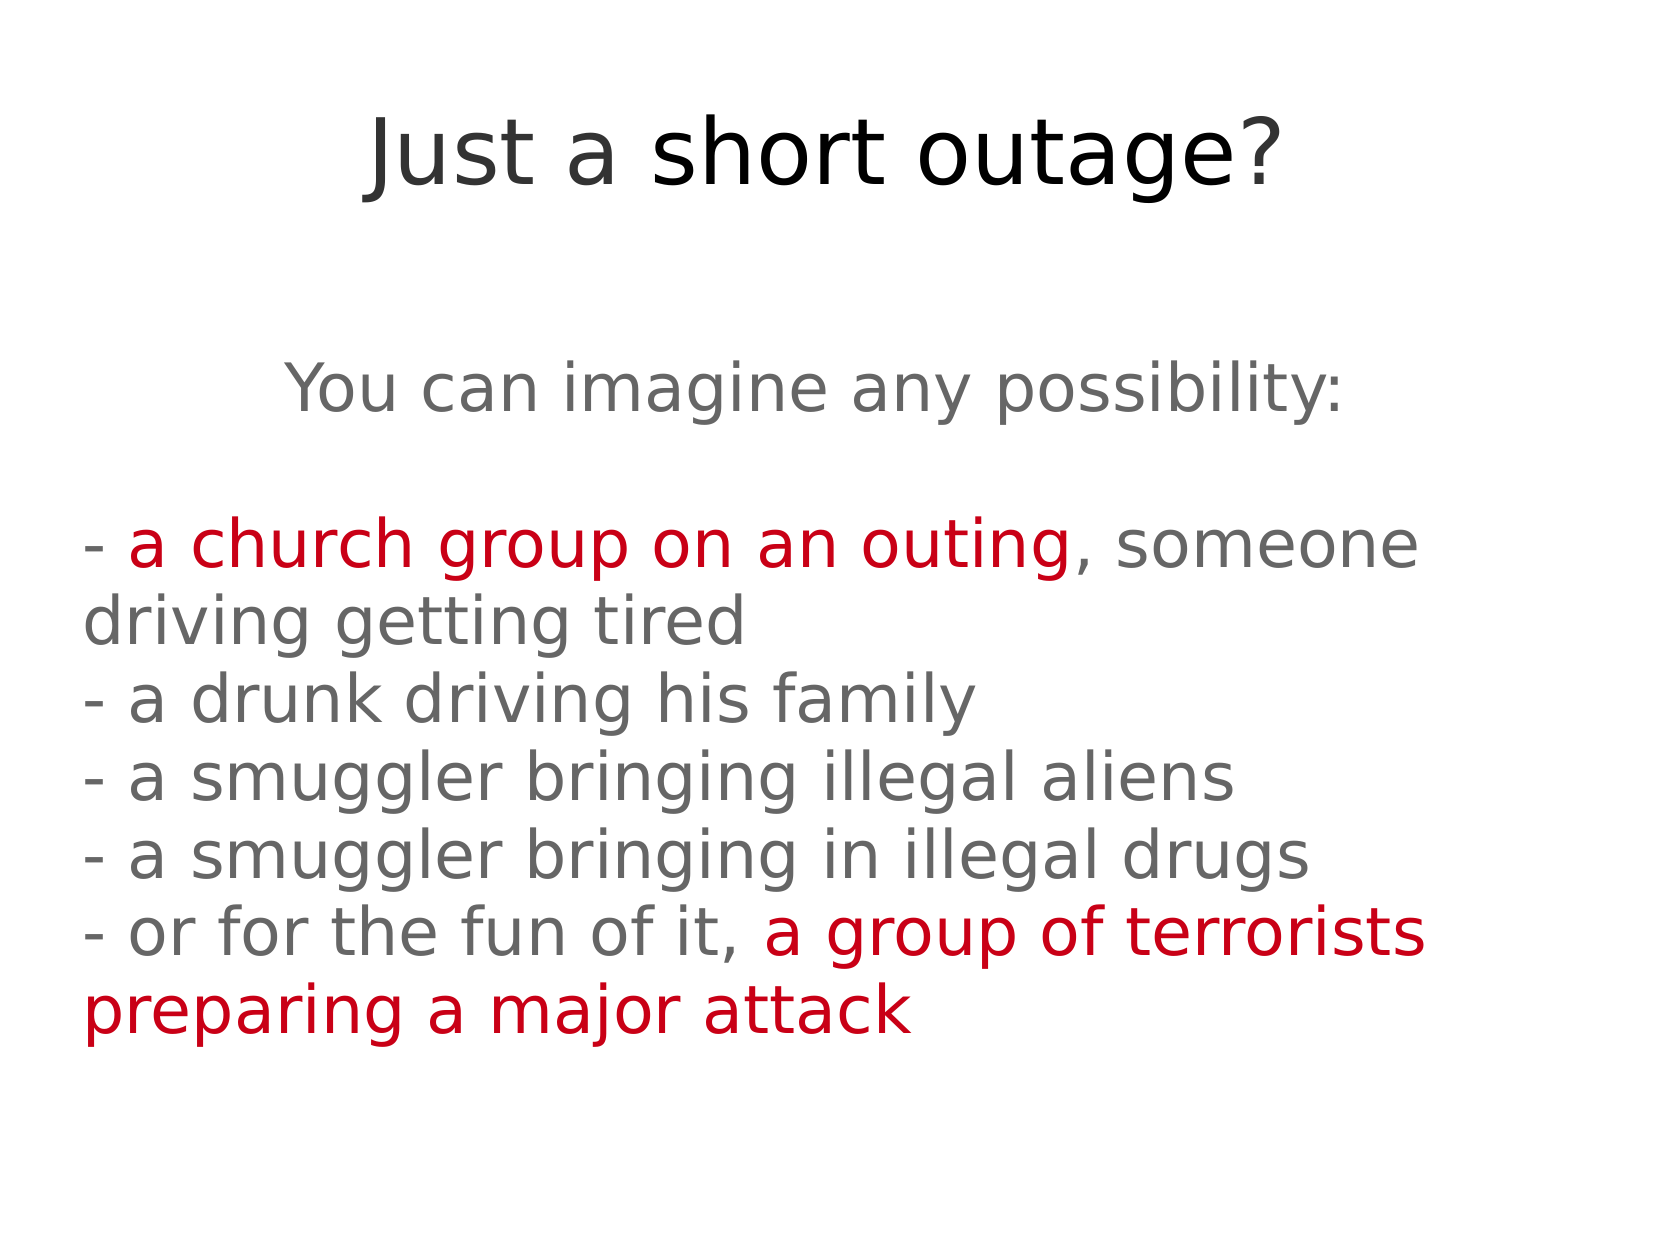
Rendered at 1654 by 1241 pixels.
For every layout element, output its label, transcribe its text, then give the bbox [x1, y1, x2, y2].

subtitle You can imagine any possibility: - a church group on an outing, someone driving getting tired - a drunk driving his family - a smuggler bringing illegal aliens - a smuggler bringing in illegal drugs - or for the fun of it, a group of terrorists preparing a major attack [82, 297, 1571, 1102]
title Just a short outage? [82, 56, 1571, 250]
